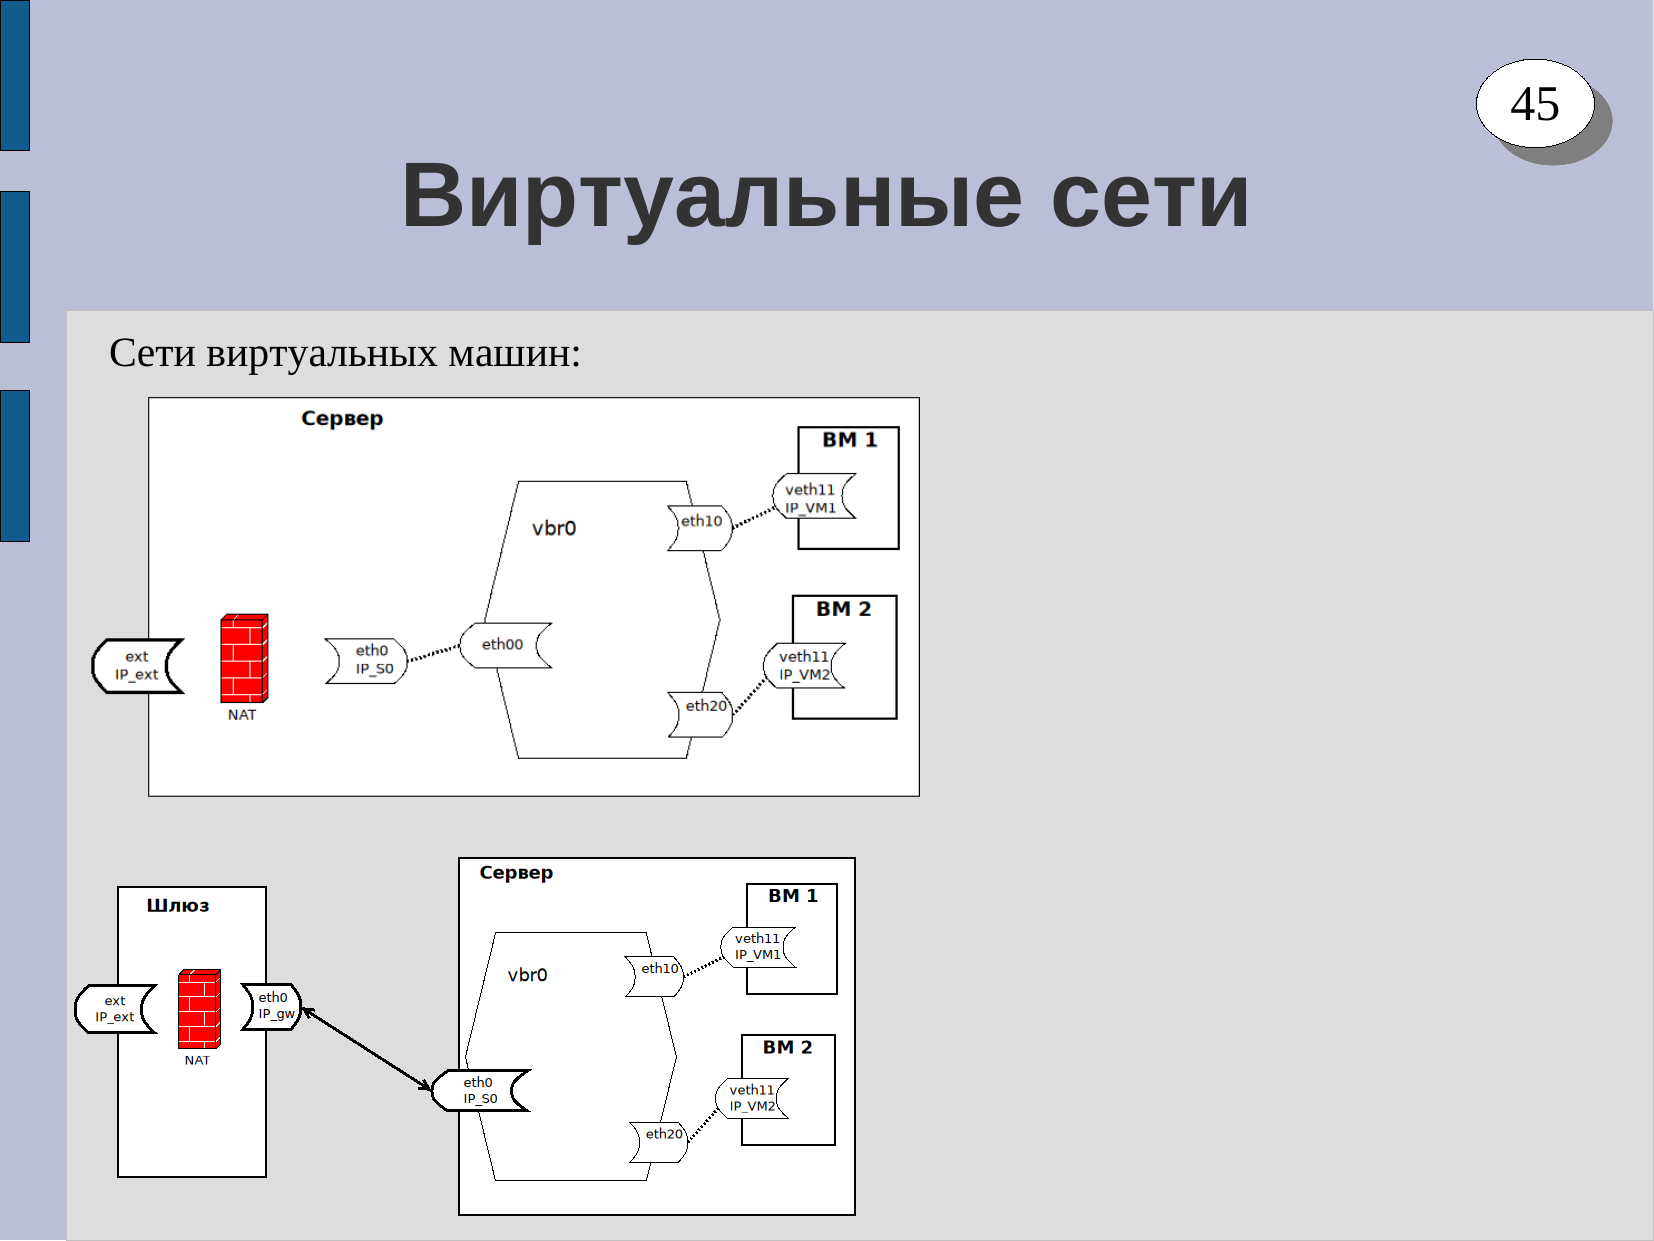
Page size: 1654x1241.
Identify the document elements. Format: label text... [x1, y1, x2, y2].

text_box Сети виртуальных машин: [94, 329, 886, 384]
title Виртуальные сети [121, 91, 1534, 299]
text_box 45 [1476, 59, 1595, 148]
picture [71, 856, 857, 1217]
picture [88, 396, 920, 798]
